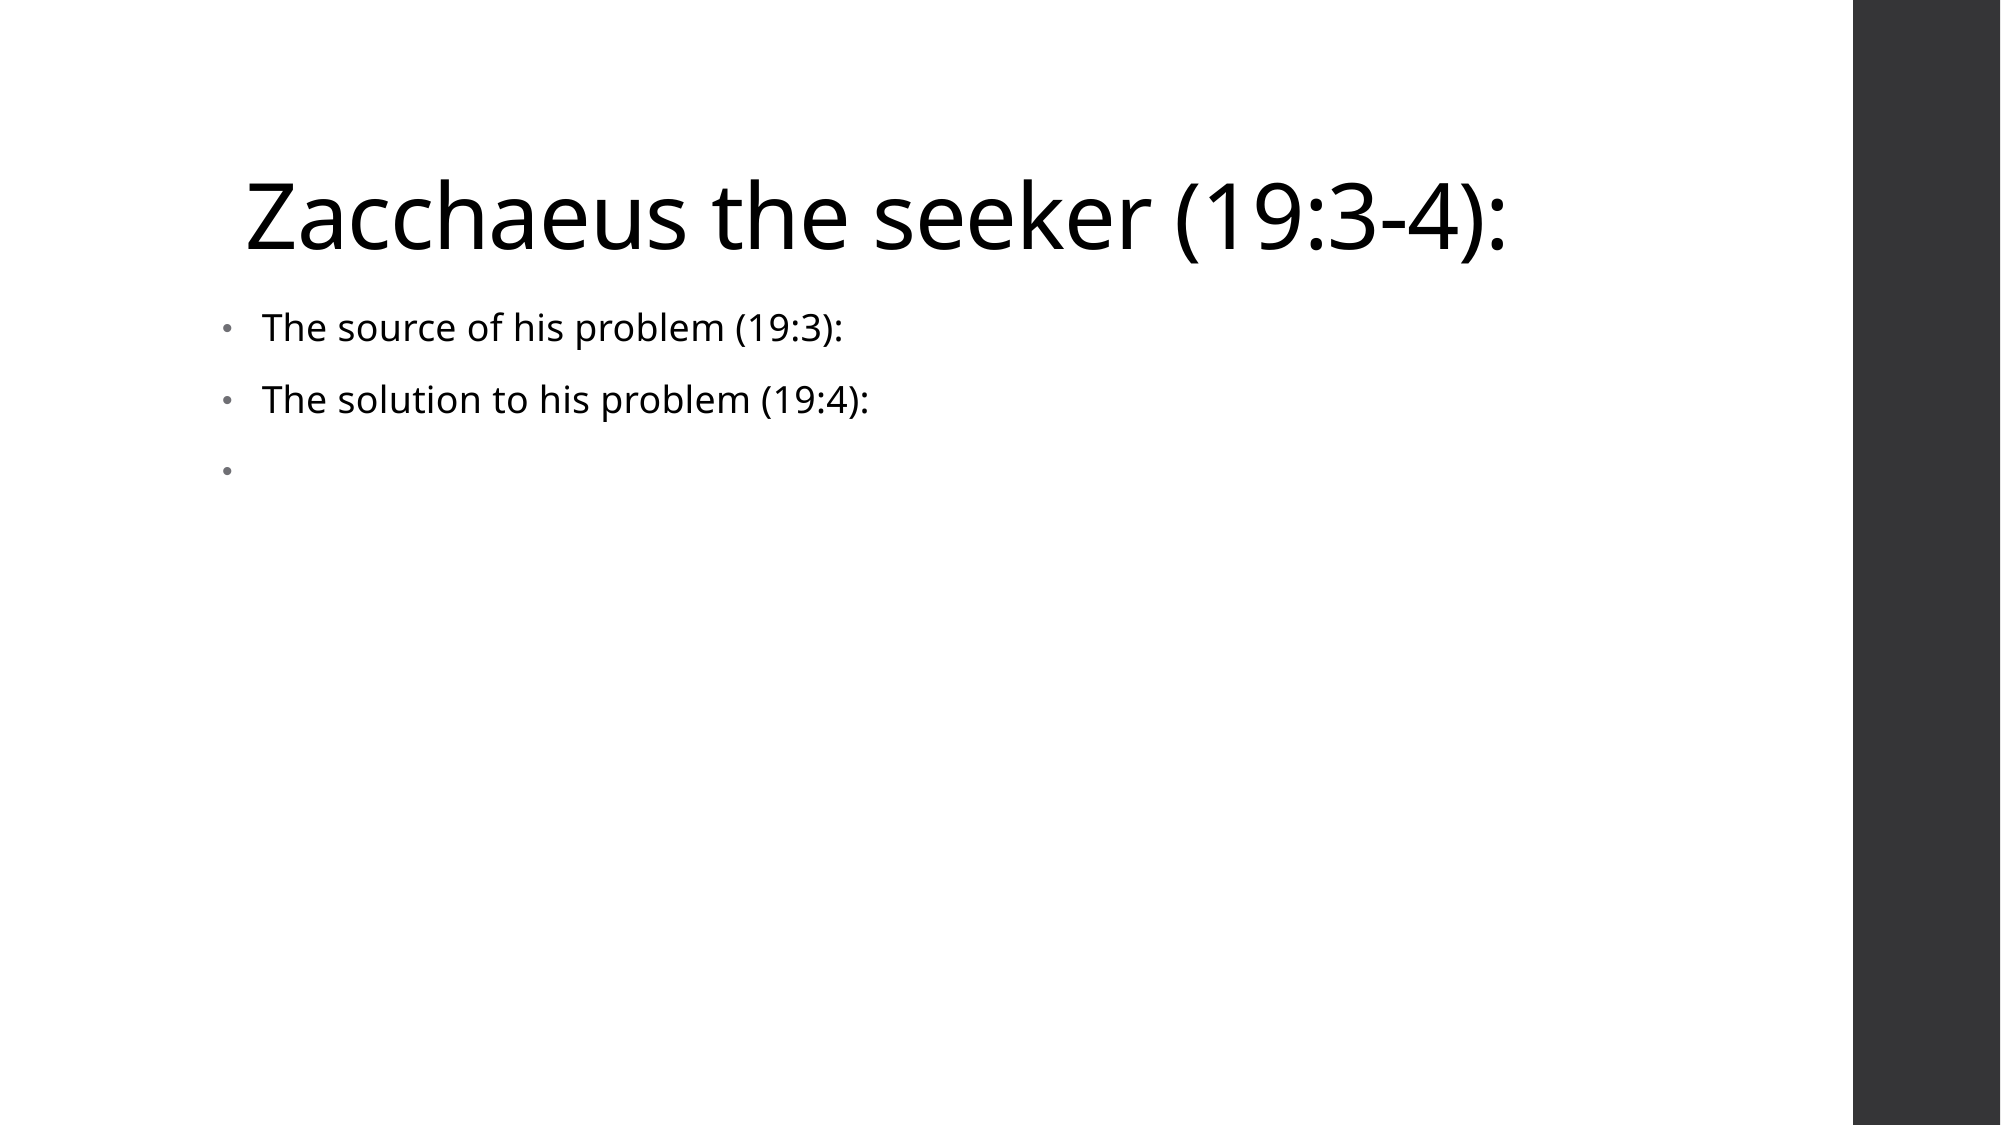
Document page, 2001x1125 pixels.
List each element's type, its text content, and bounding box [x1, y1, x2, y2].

title Zacchaeus the seeker (19:3-4): [206, 60, 1797, 278]
list The source of his problem (19:3): The solution to his problem (19:4): [206, 299, 1617, 1014]
